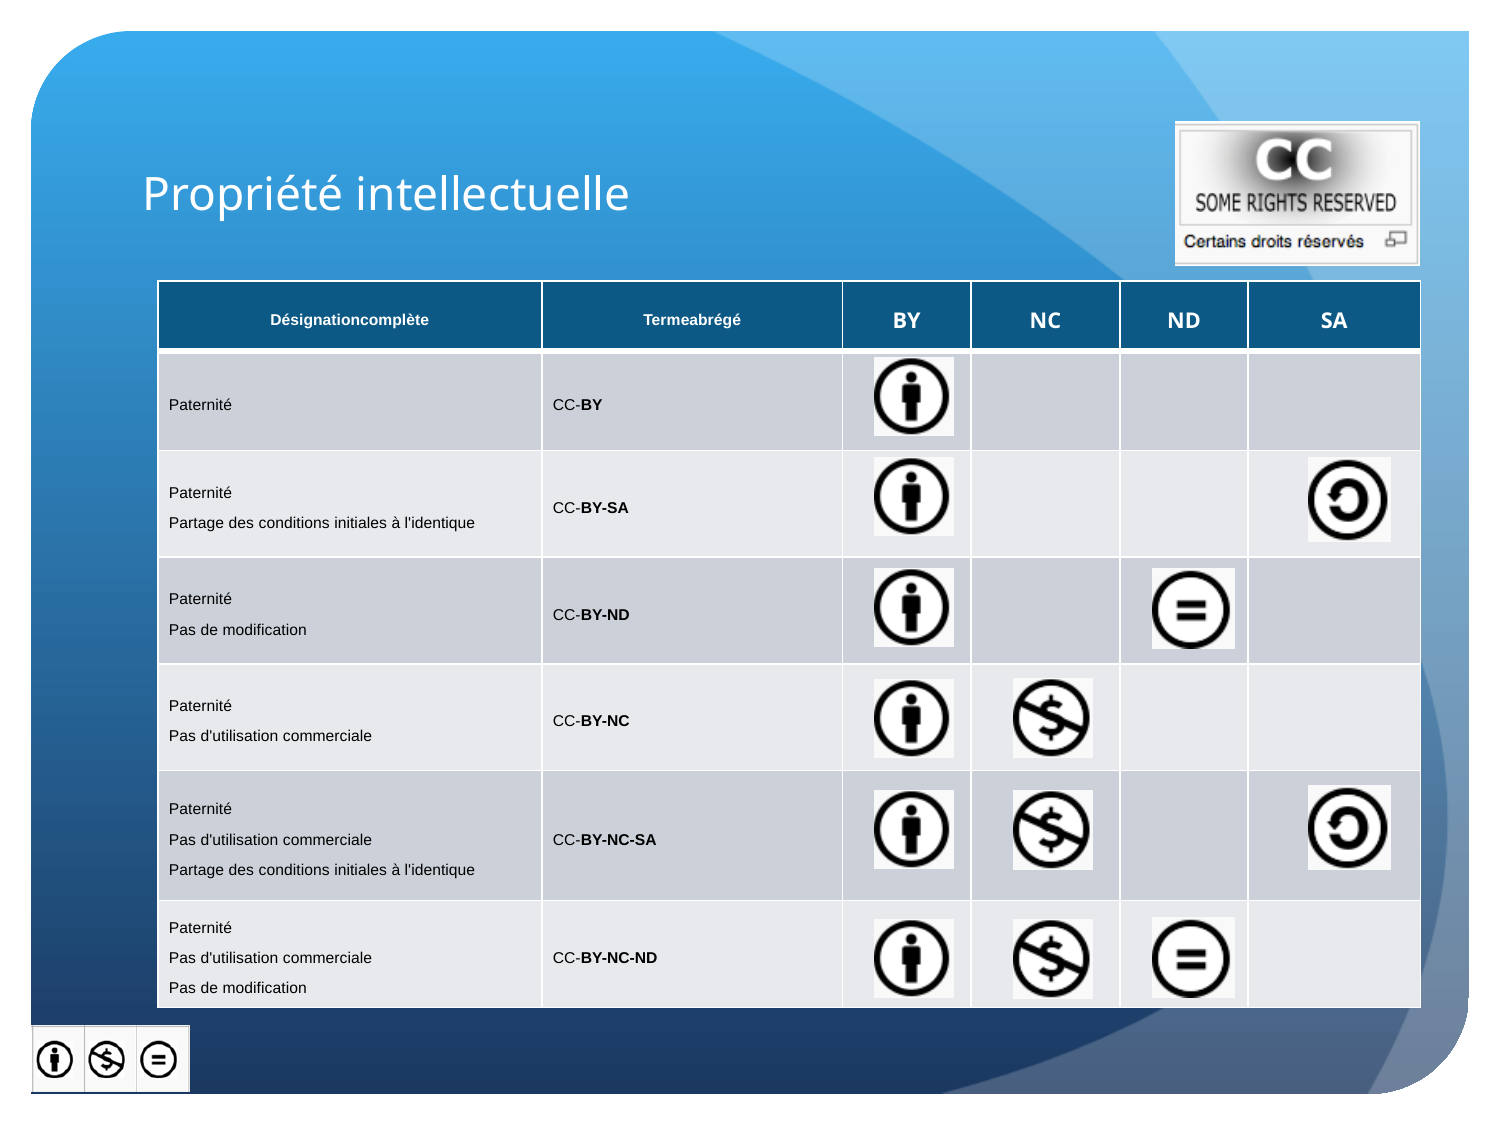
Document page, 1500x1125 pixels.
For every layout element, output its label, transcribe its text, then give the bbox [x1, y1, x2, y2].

title Propriété intellectuelle [127, 62, 1372, 234]
table_cell [1249, 665, 1420, 770]
table_cell CC-BY-SA [543, 451, 842, 556]
table_cell [972, 451, 1119, 556]
table_cell [1121, 665, 1247, 770]
table_cell [1121, 354, 1247, 450]
table_cell Paternité Pas de modification [159, 558, 541, 663]
table_cell [843, 354, 970, 450]
table_cell [1121, 771, 1247, 900]
table_cell [1249, 901, 1420, 1007]
table_cell [972, 354, 1119, 450]
table_header Termeabrégé [543, 282, 842, 348]
table_cell [1249, 558, 1420, 663]
table_cell [843, 558, 970, 663]
table_cell Paternité Pas d'utilisation commerciale [159, 665, 541, 770]
table_cell CC-BY-NC-ND [543, 901, 842, 1007]
picture [24, 30, 1473, 1094]
table_header Désignationcomplète [159, 282, 541, 348]
table_cell CC-BY-ND [543, 558, 842, 663]
table_cell [972, 901, 1119, 1007]
table_cell [843, 771, 970, 900]
table_header ND [1121, 282, 1247, 348]
table_cell [1121, 451, 1247, 556]
table_header NC [972, 282, 1119, 348]
table_cell [972, 665, 1119, 770]
table_header BY [843, 282, 970, 348]
table_cell CC-BY-NC-SA [543, 771, 842, 900]
table_cell [1249, 771, 1420, 900]
table_cell [972, 771, 1119, 900]
table_cell Paternité Pas d'utilisation commerciale Partage des conditions initiales à l'identique [159, 771, 541, 900]
table_cell [1249, 451, 1420, 556]
table_cell [1121, 901, 1247, 1007]
table_cell CC-BY-NC [543, 665, 842, 770]
table_cell [843, 901, 970, 1007]
table_cell CC-BY [543, 354, 842, 450]
table_cell Paternité Pas d'utilisation commerciale Pas de modification [159, 901, 541, 1007]
table_cell [1249, 354, 1420, 450]
table_cell [843, 451, 970, 556]
table_cell Paternité Partage des conditions initiales à l'identique [159, 451, 541, 556]
table_header SA [1249, 282, 1420, 348]
table_cell [843, 665, 970, 770]
table_cell [972, 558, 1119, 663]
table_cell [1121, 558, 1247, 663]
table_cell Paternité [159, 354, 541, 450]
